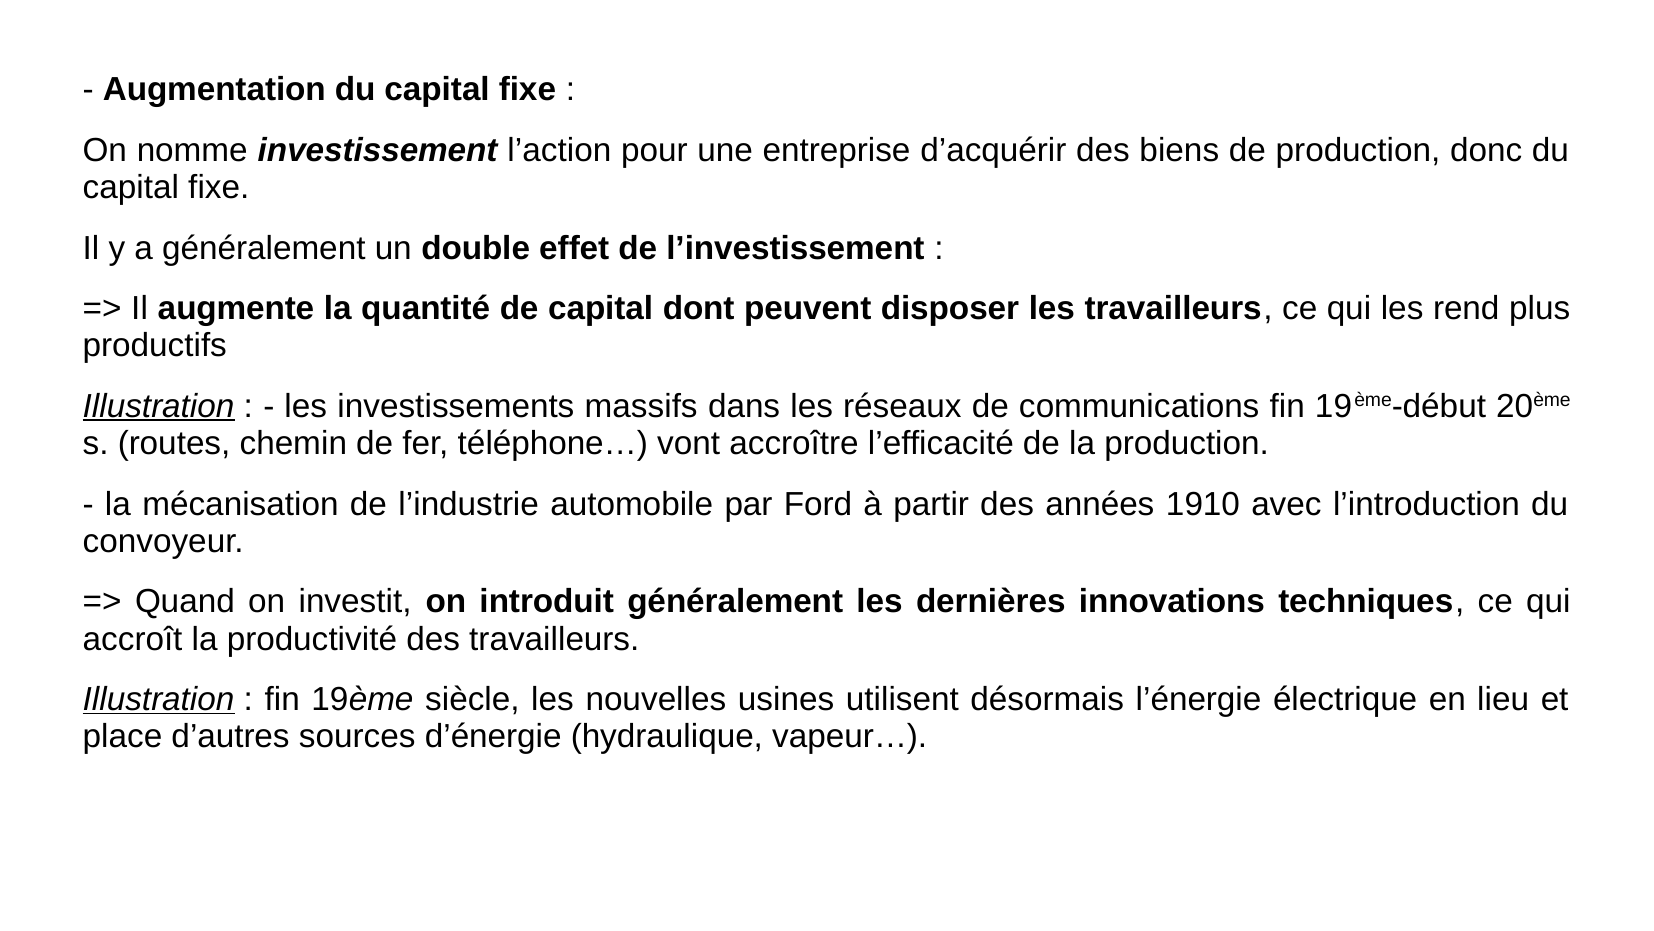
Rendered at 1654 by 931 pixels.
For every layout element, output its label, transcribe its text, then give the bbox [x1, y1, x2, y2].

list - Augmentation du capital fixe : On nomme investissement l’action pour une entreprise d’acquérir des biens de production, donc du capital fixe. Il y a généralement un double effet de l’investissement : => Il augmente la quantité de capital dont peuvent disposer les travailleurs, ce qui les rend plus productifs Illustration : - les investissements massifs dans les réseaux de communications fin 19ème-début 20ème s. (routes, chemin de fer, téléphone…) vont accroître l’efficacité de la production. - la mécanisation de l’industrie automobile par Ford à partir des années 1910 avec l’introduction du convoyeur. => Quand on investit, on introduit généralement les dernières innovations techniques, ce qui accroît la productivité des travailleurs. Illustration : fin 19ème siècle, les nouvelles usines utilisent désormais l’énergie électrique en lieu et place d’autres sources d’énergie (hydraulique, vapeur…). [82, 70, 1571, 758]
